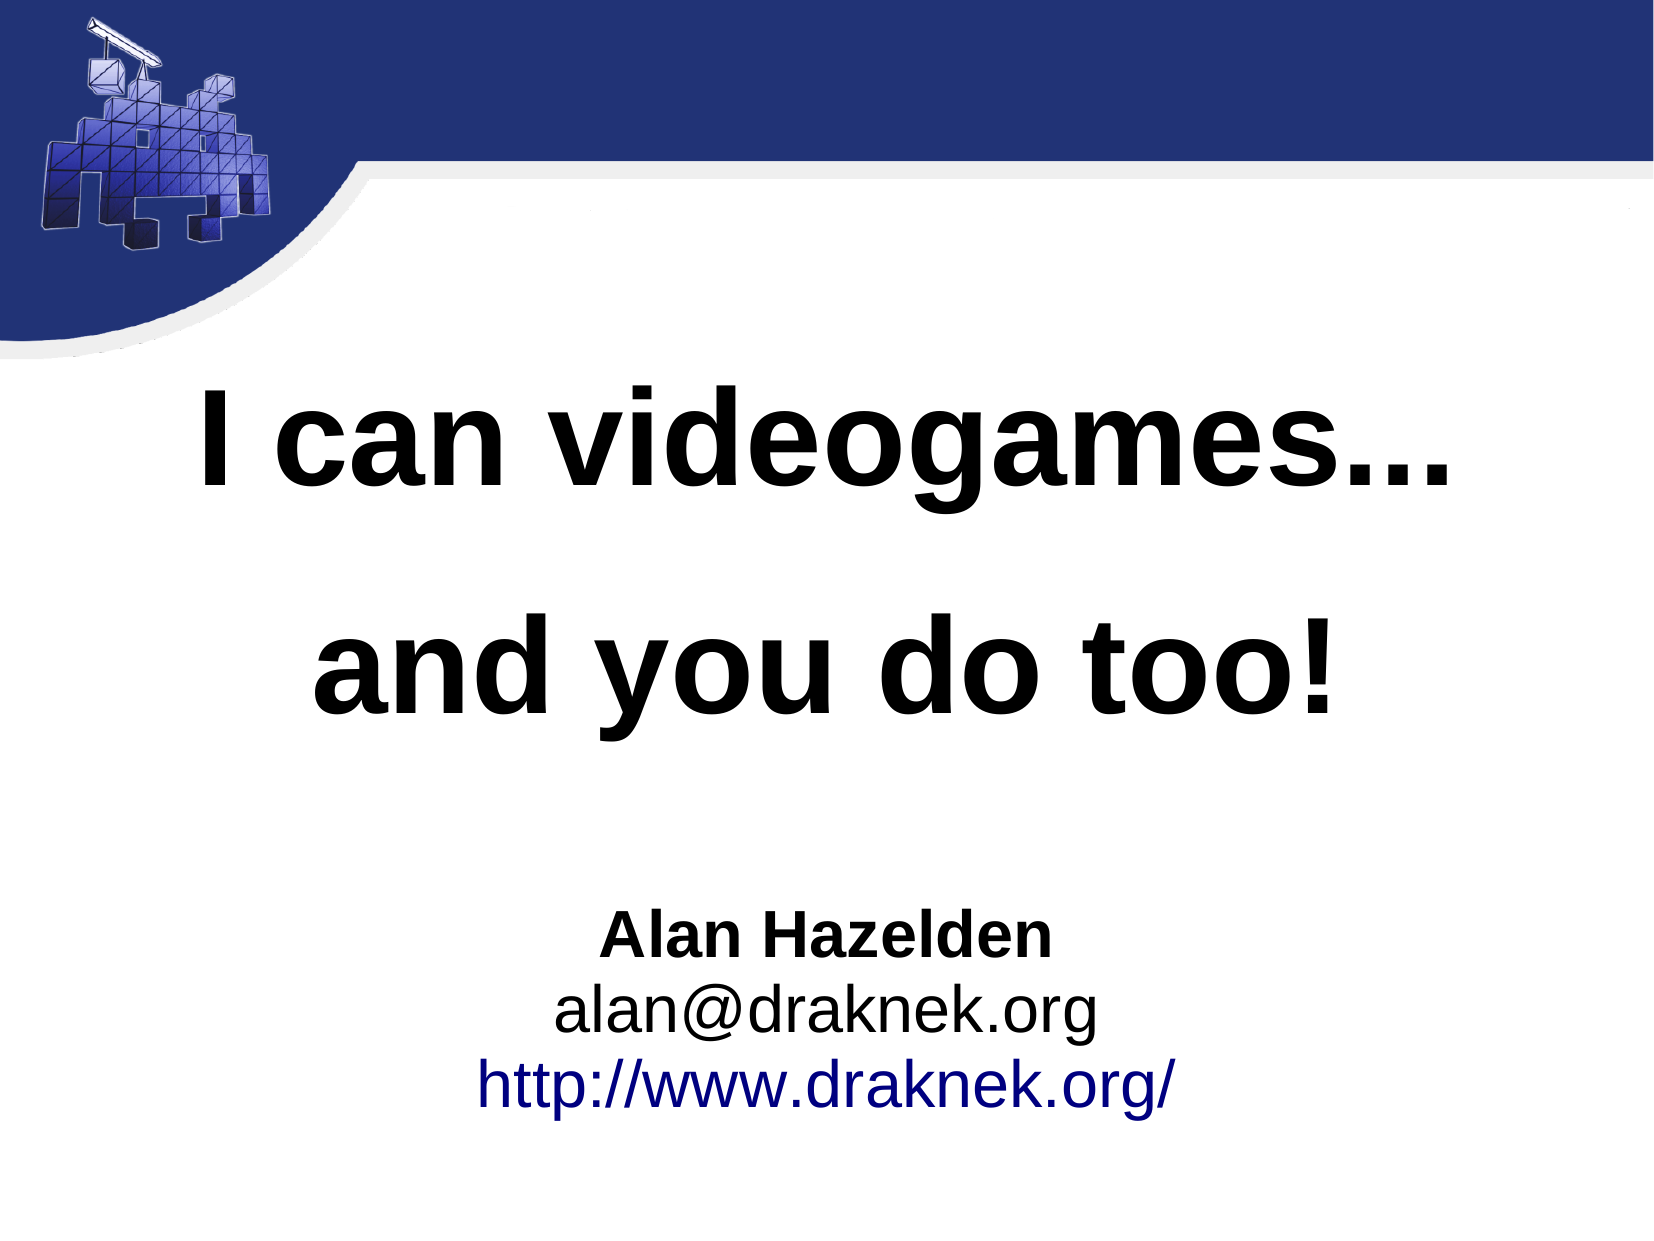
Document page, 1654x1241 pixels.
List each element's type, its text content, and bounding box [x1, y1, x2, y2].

subtitle I can videogames... and you do too! Alan Hazelden alan@draknek.org http://www.draknek.org/ [0, 330, 1654, 1152]
picture [0, 0, 1654, 330]
